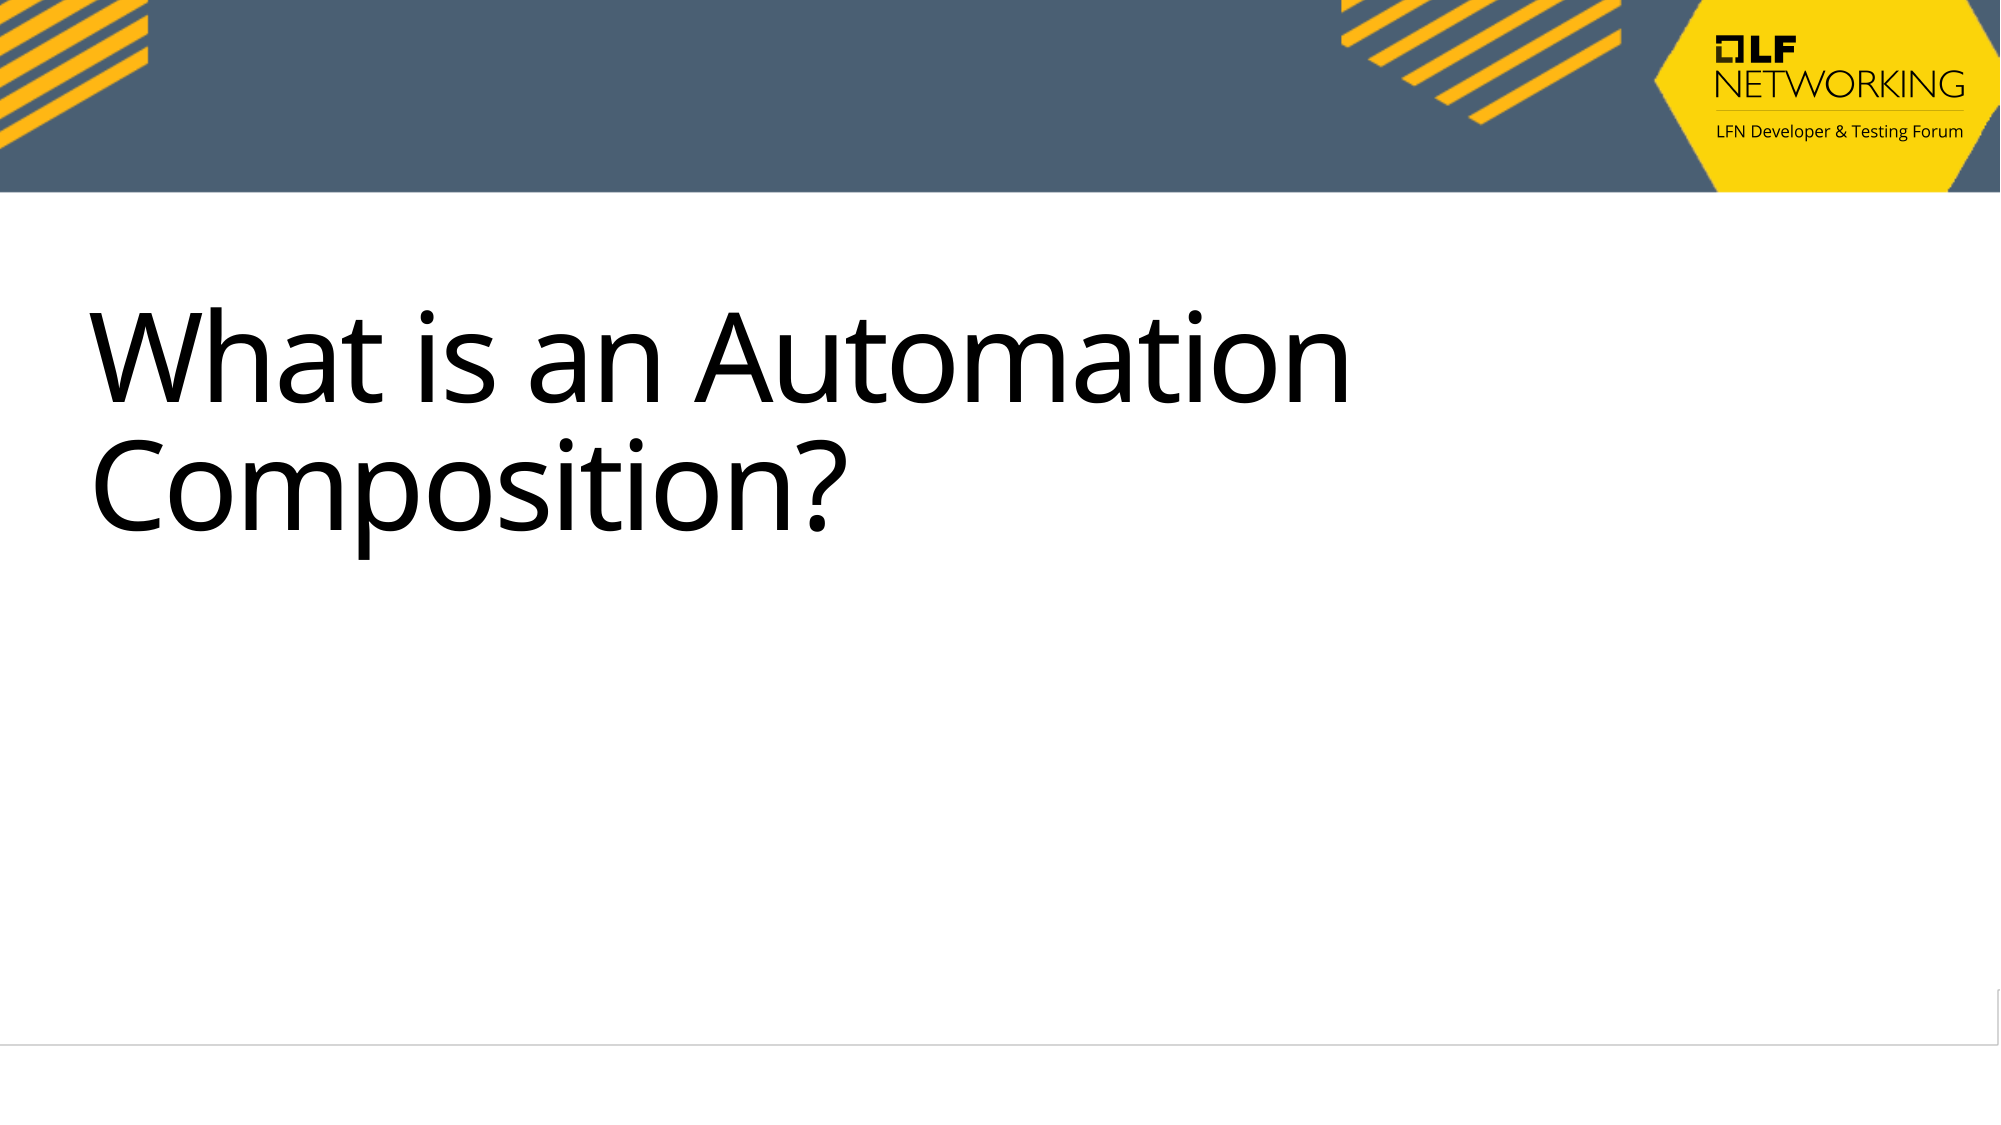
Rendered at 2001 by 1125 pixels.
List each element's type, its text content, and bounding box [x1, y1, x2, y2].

title What is an Automation Composition? [76, 295, 1447, 863]
picture [0, 0, 2000, 1047]
